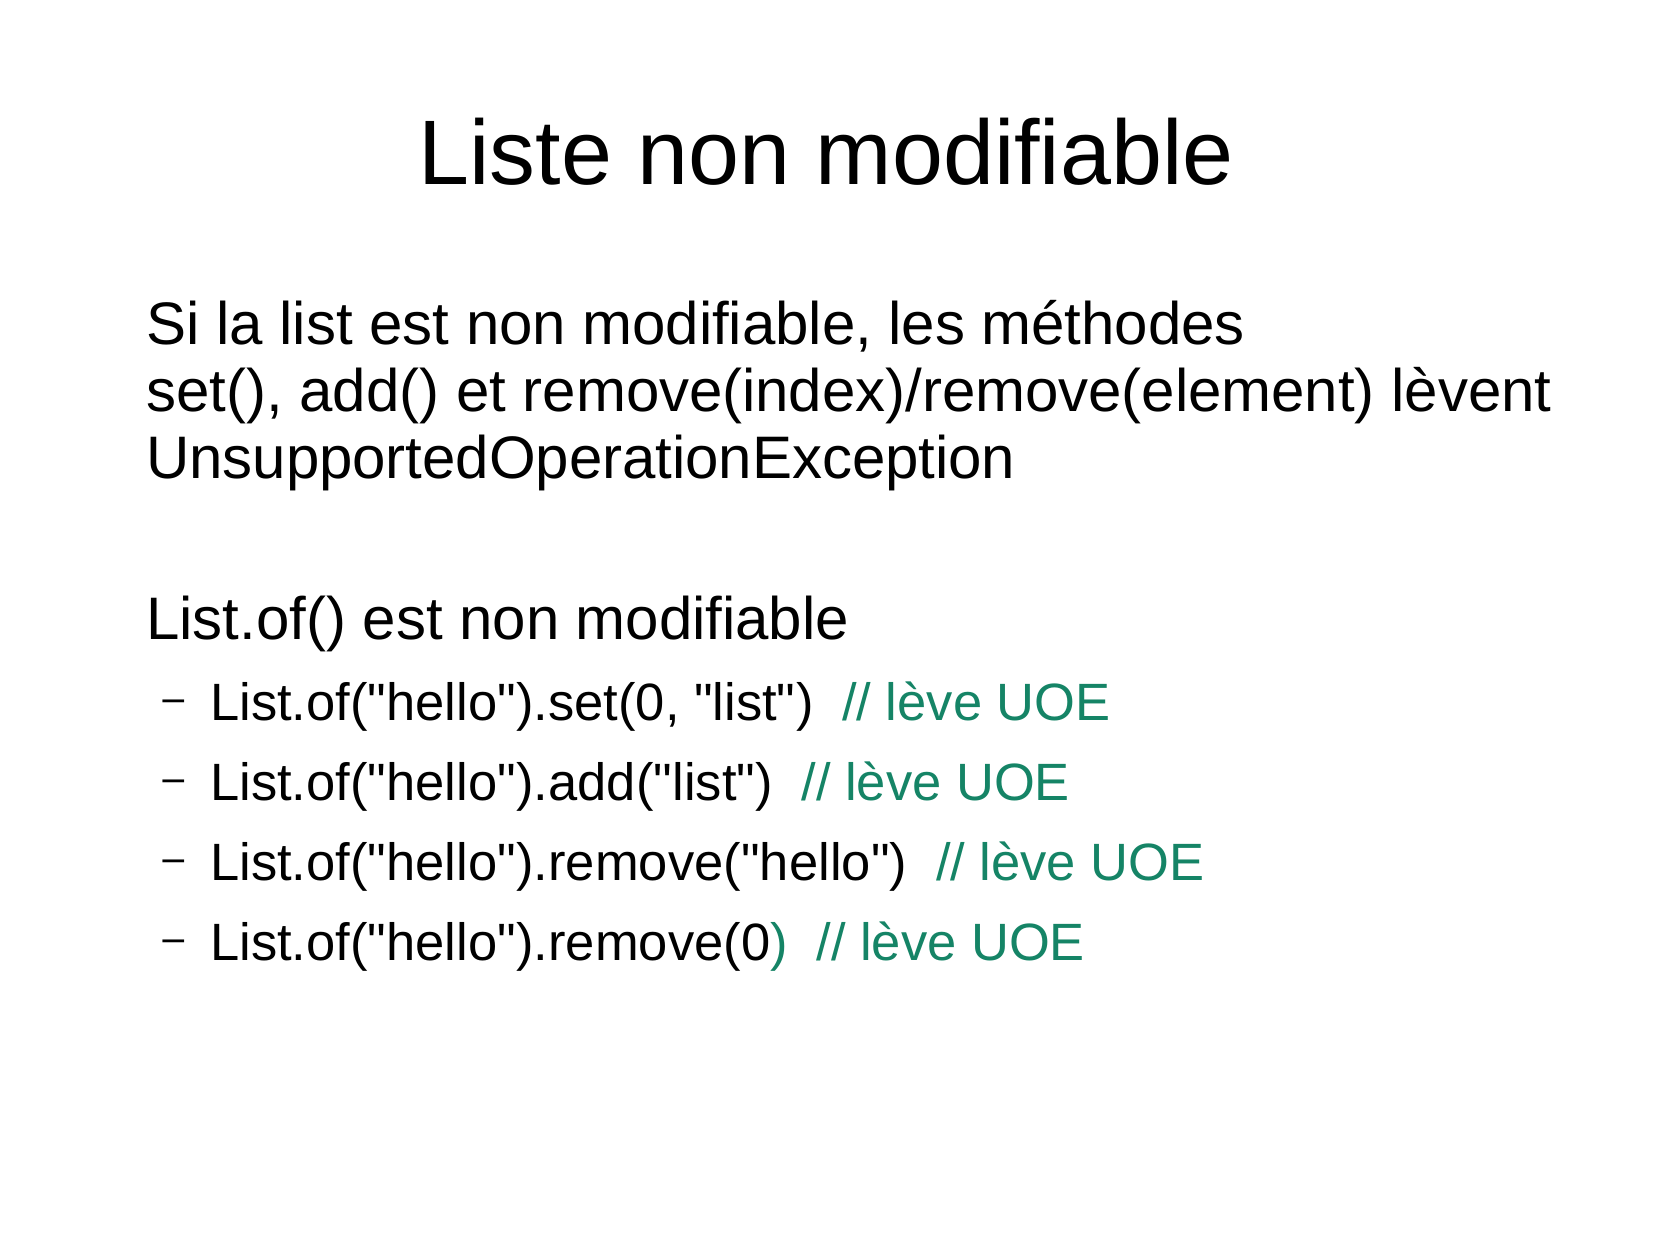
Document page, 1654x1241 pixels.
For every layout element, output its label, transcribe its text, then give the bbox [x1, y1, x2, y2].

title Liste non modifiable [82, 49, 1571, 257]
list Si la list est non modifiable, les méthodes set(), add() et remove(index)/remove(element) lèvent UnsupportedOperationException List.of() est non modifiable List.of("hello").set(0, "list") // lève UOE List.of("hello").add("list") // lève UOE List.of("hello").remove("hello") // lève UOE List.of("hello").remove(0) // lève UOE [82, 290, 1571, 1096]
